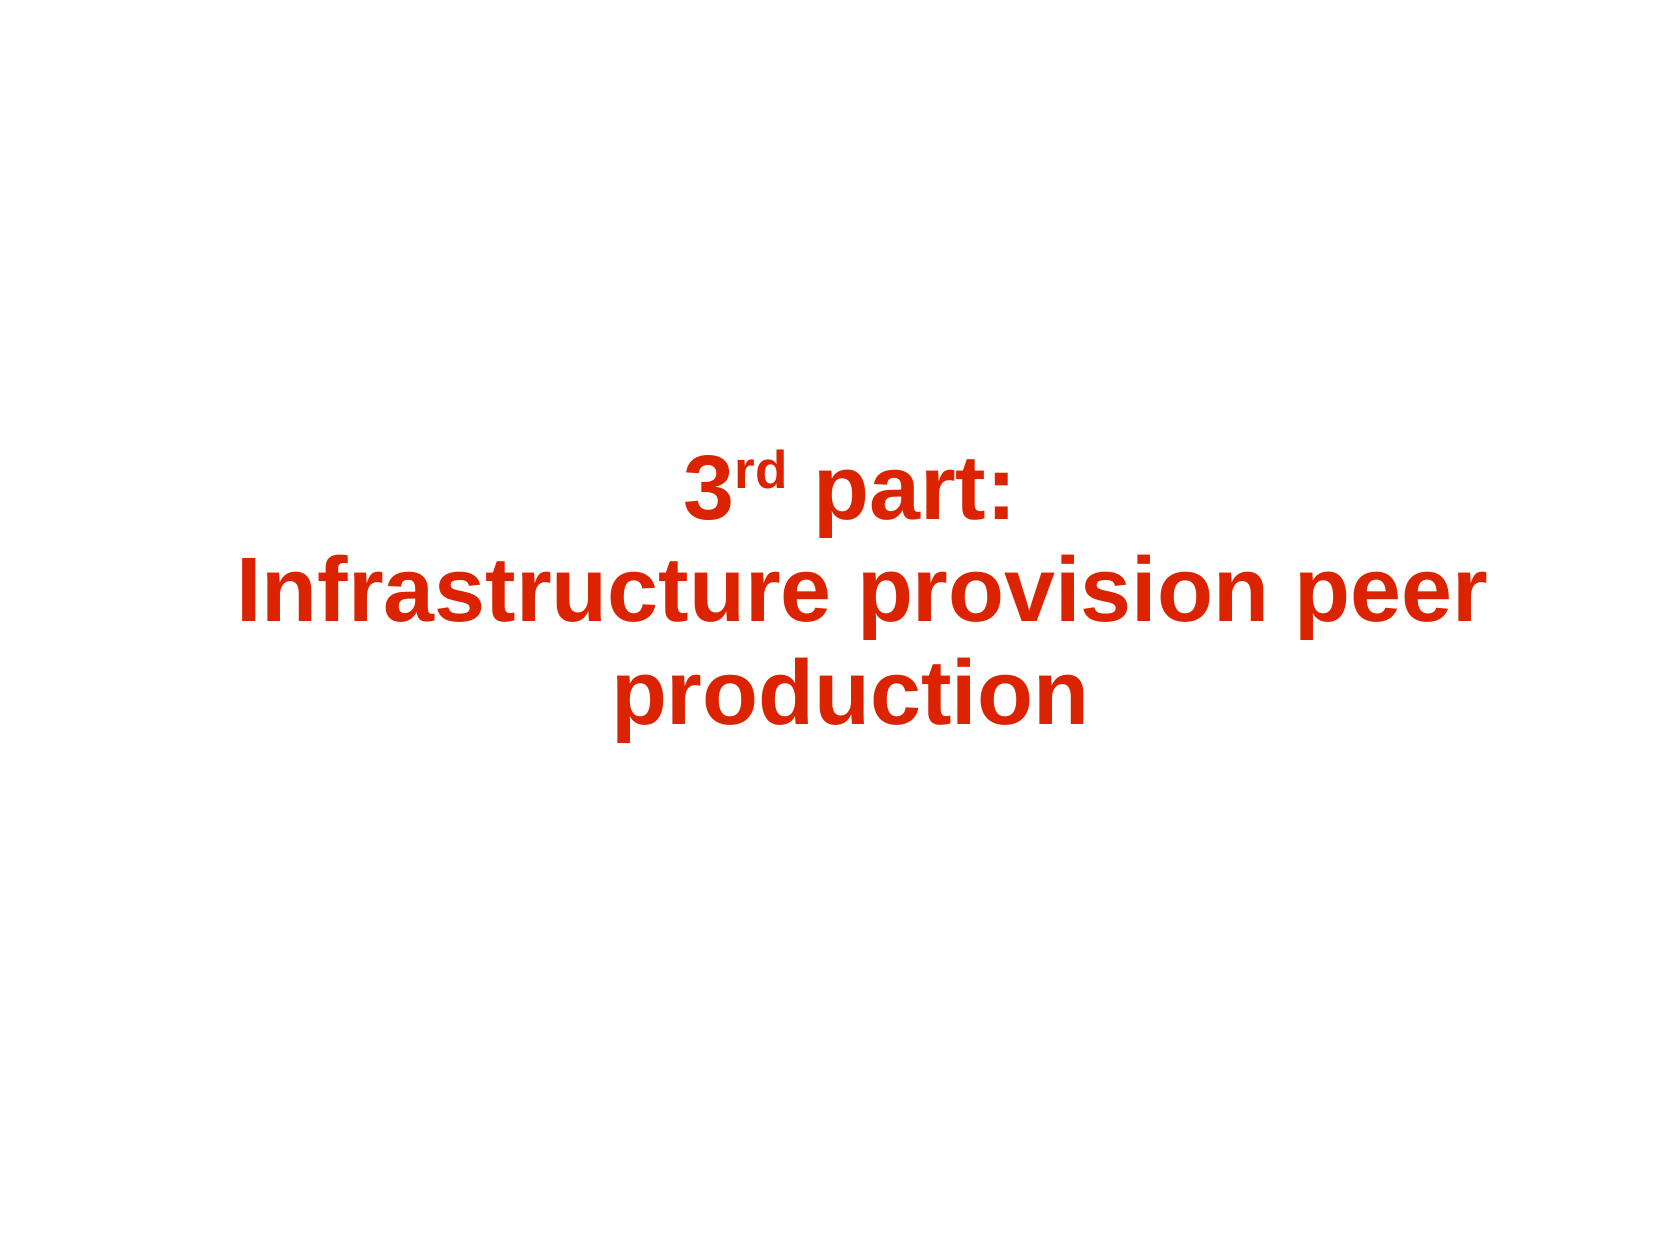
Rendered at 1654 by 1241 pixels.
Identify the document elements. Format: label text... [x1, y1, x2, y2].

title 3rd part: Infrastructure provision peer production [106, 412, 1595, 768]
